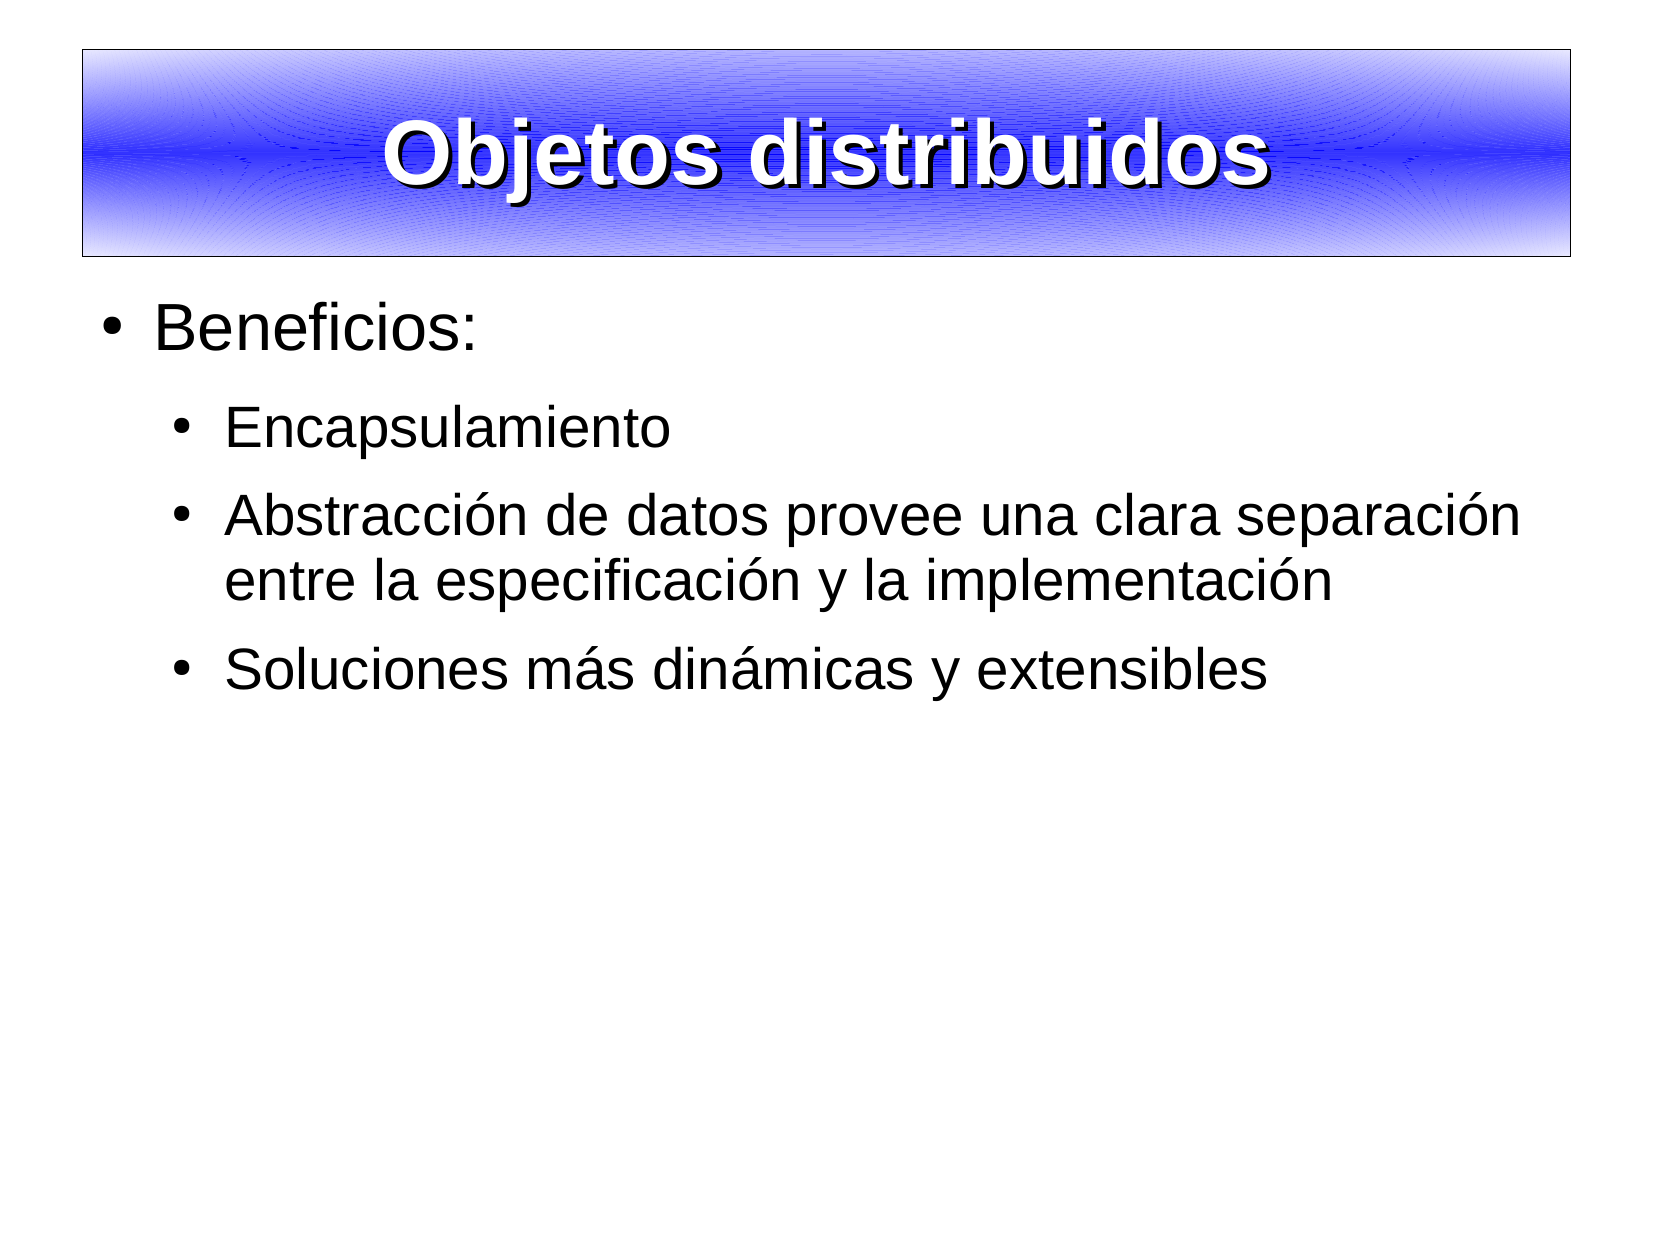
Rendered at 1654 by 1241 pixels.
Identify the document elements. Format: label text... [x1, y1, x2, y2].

title Objetos distribuidos [82, 49, 1571, 257]
list Beneficios: Encapsulamiento Abstracción de datos provee una clara separación entre la especificación y la implementación Soluciones más dinámicas y extensibles [82, 290, 1571, 1109]
